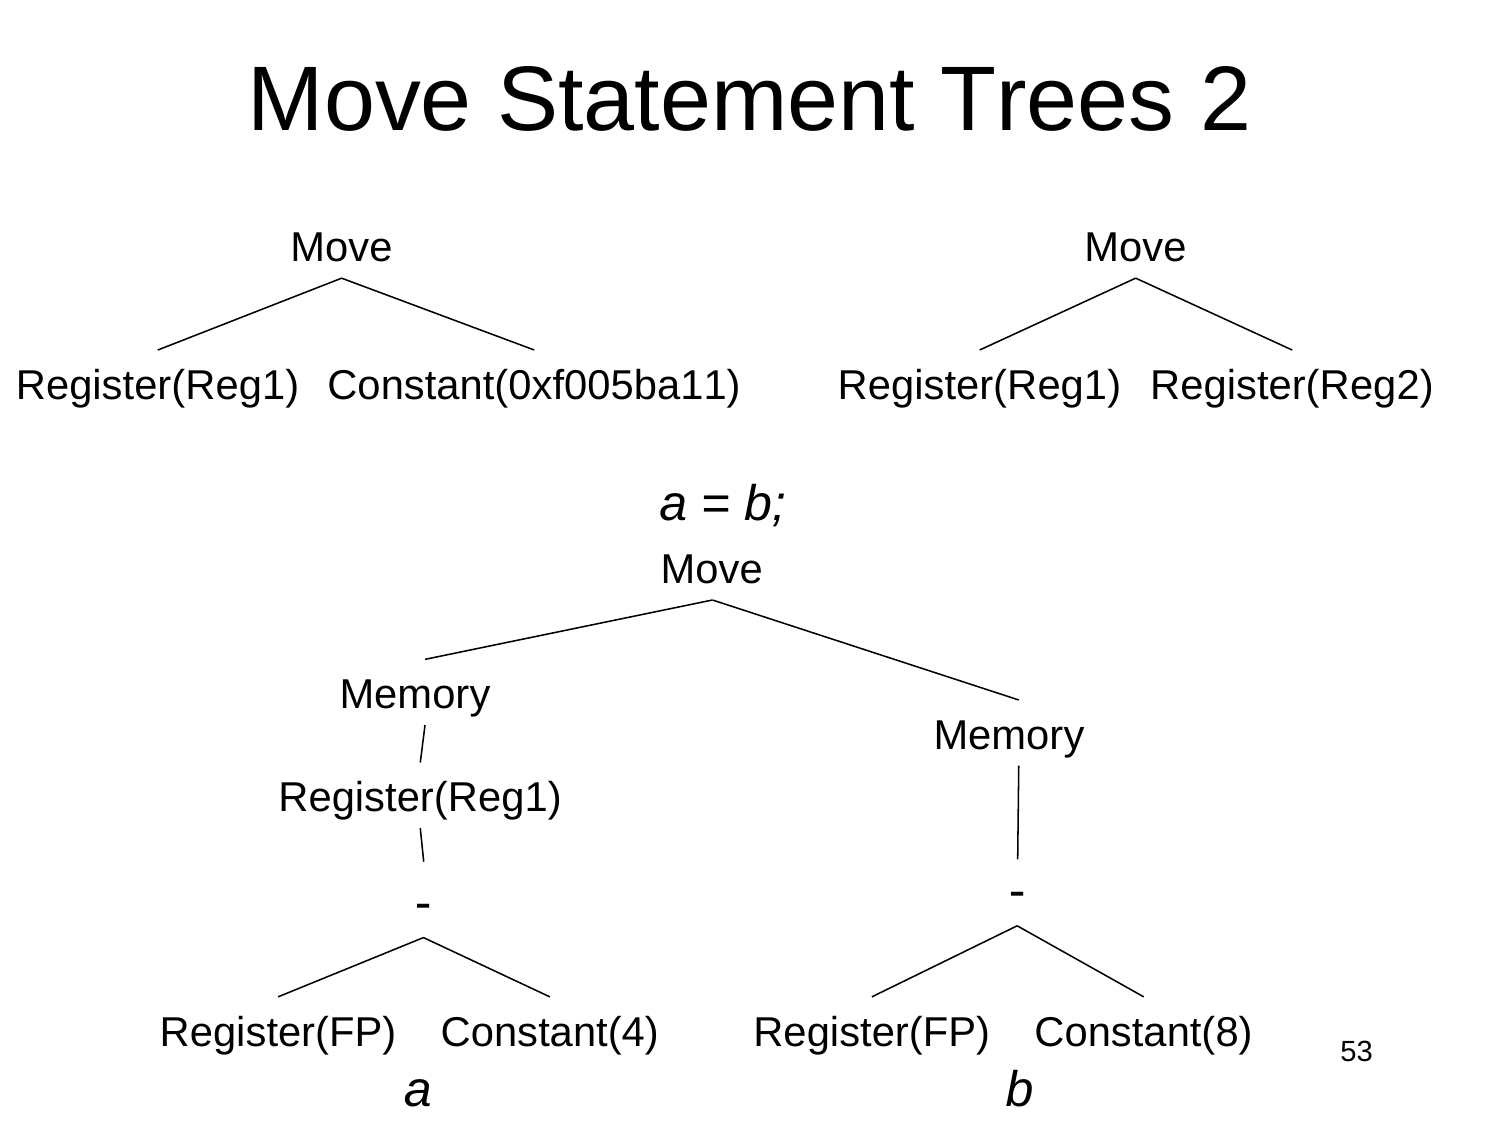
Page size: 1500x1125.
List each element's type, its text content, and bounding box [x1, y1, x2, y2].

text_box Register(Reg1) [822, 350, 1135, 416]
text_box Register(FP) [738, 996, 1006, 1063]
text_box Register(Reg1) [263, 762, 578, 829]
text_box a = b; [644, 462, 802, 538]
title Move Statement Trees 2 [0, 0, 1500, 188]
text_box Memory [324, 659, 526, 725]
text_box b [990, 1049, 1049, 1125]
text_box Move [645, 538, 780, 600]
text_box Constant(0xf005ba11) [312, 350, 756, 416]
text_box - [993, 849, 1041, 926]
text_box Register(Reg2) [1135, 350, 1449, 416]
text_box Move [275, 212, 408, 278]
text_box Register(Reg1) [1, 350, 312, 416]
text_box a [389, 1049, 447, 1125]
text_box Register(FP) [144, 996, 412, 1063]
text_box - [400, 861, 447, 938]
text_box Constant(8) [1019, 996, 1268, 1063]
text_box <number> [1074, 1025, 1388, 1101]
text_box Move [1069, 212, 1202, 278]
text_box Constant(4) [425, 996, 675, 1063]
text_box Memory [918, 699, 1119, 766]
